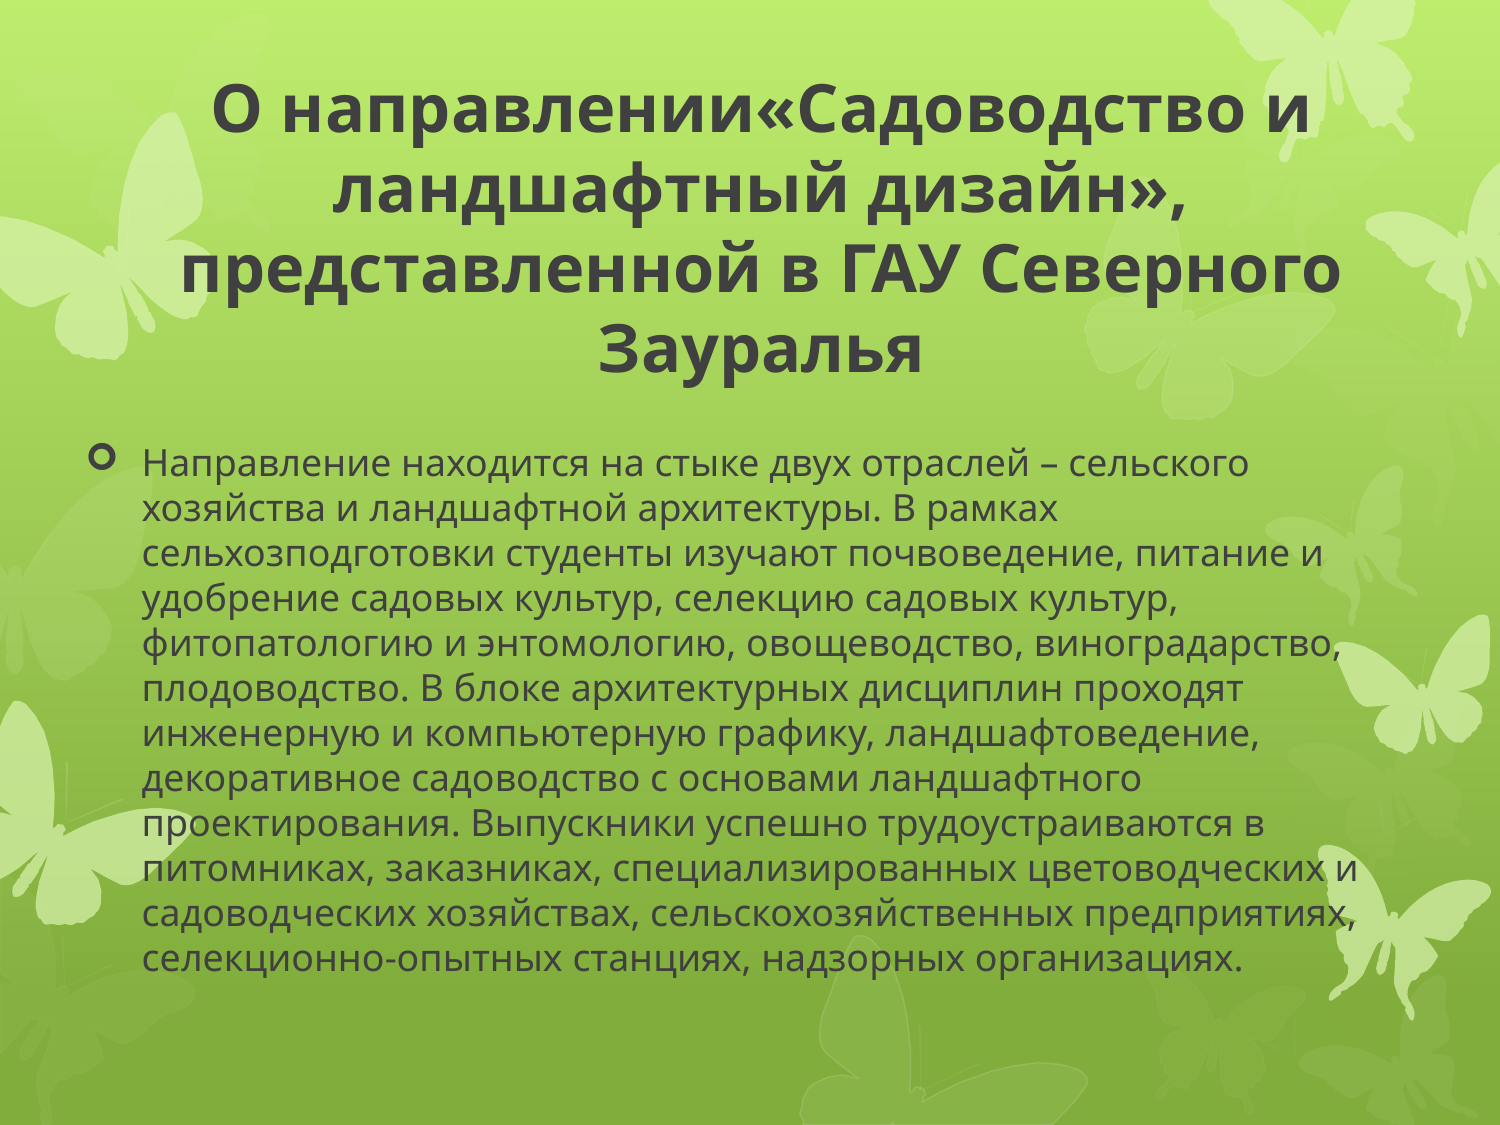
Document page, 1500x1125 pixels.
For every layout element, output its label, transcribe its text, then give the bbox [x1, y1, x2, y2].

title О направлении«Садоводство и ландшафтный дизайн», представленной в ГАУ Северного Зауралья [82, 110, 1442, 340]
list Направление находится на стыке двух отраслей – сельского хозяйства и ландшафтной архитектуры. В рамках сельхозподготовки студенты изучают почвоведение, питание и удобрение садовых культур, селекцию садовых культур, фитопатологию и энтомологию, овощеводство, виноградарство, плодоводство. В блоке архитектурных дисциплин проходят инженерную и компьютерную графику, ландшафтоведение, декоративное садоводство с основами ландшафтного проектирования. Выпускники успешно трудоустраиваются в питомниках, заказниках, специализированных цветоводческих и садоводческих хозяйствах, сельскохозяйственных предприятиях, селекционно-опытных станциях, надзорных организациях. [70, 375, 1430, 1043]
